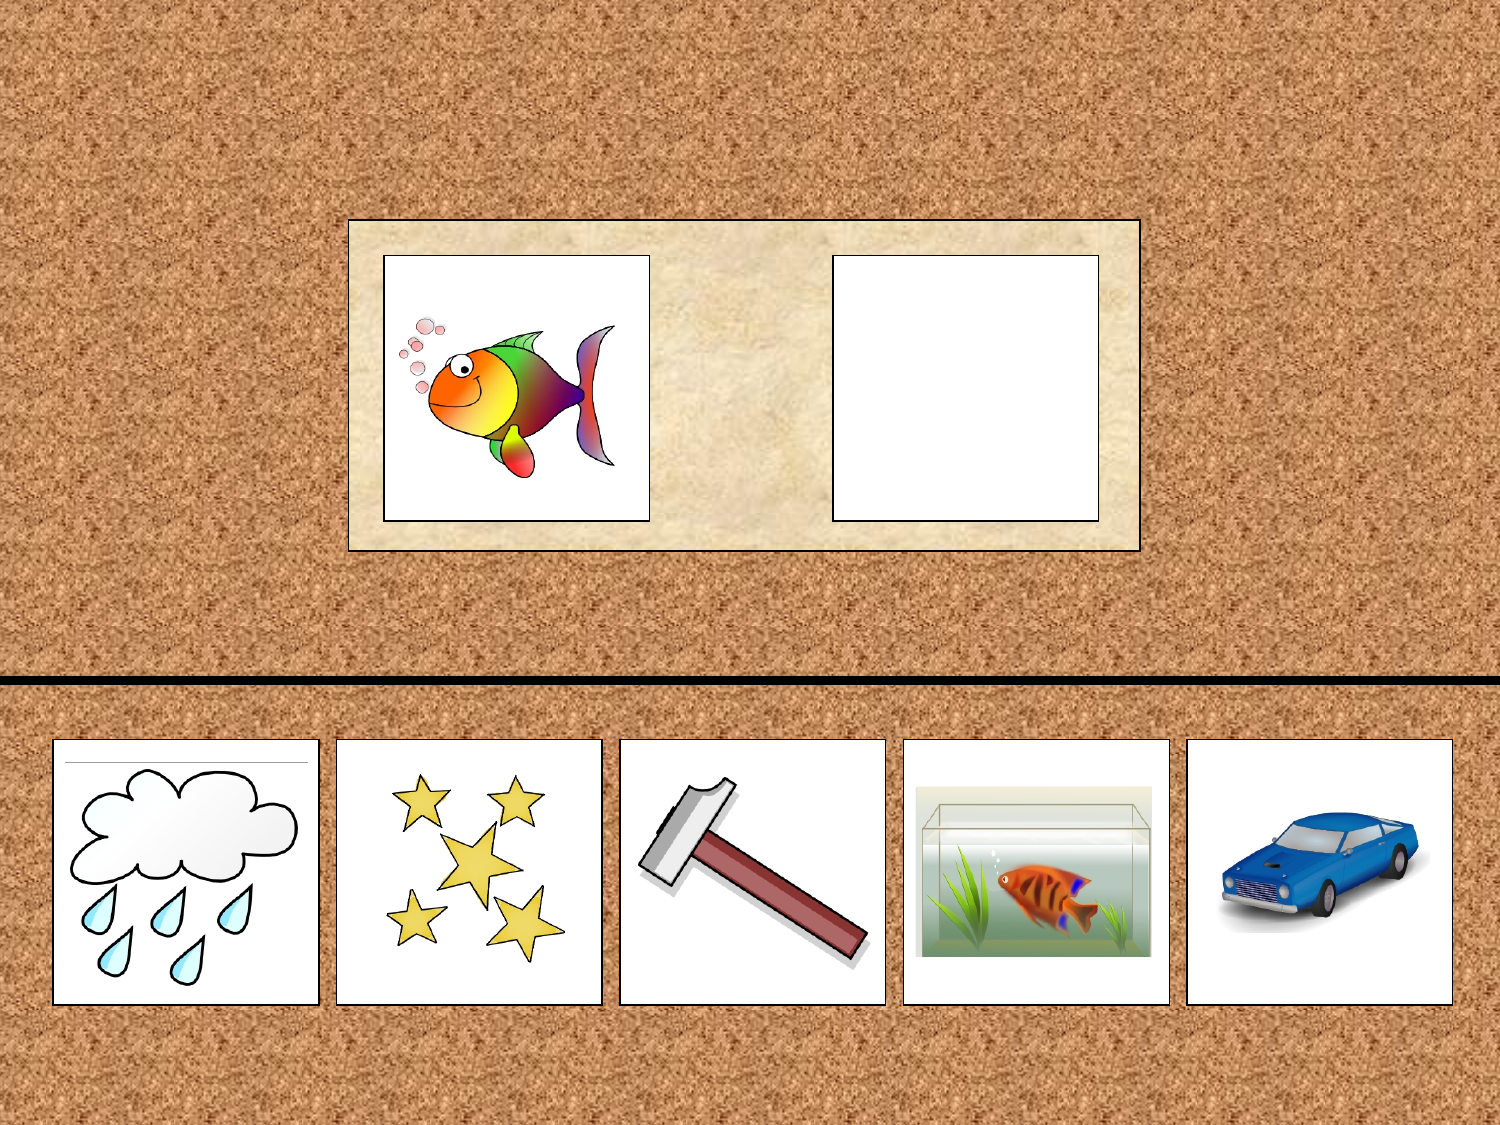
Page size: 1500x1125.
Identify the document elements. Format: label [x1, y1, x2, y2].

text_box [619, 739, 886, 1006]
text_box [336, 739, 603, 1006]
text_box [1186, 739, 1453, 1006]
text_box [52, 739, 319, 1006]
picture [0, 0, 1500, 676]
text_box [903, 739, 1170, 1006]
text_box [348, 219, 1140, 551]
picture [0, 685, 1500, 1125]
